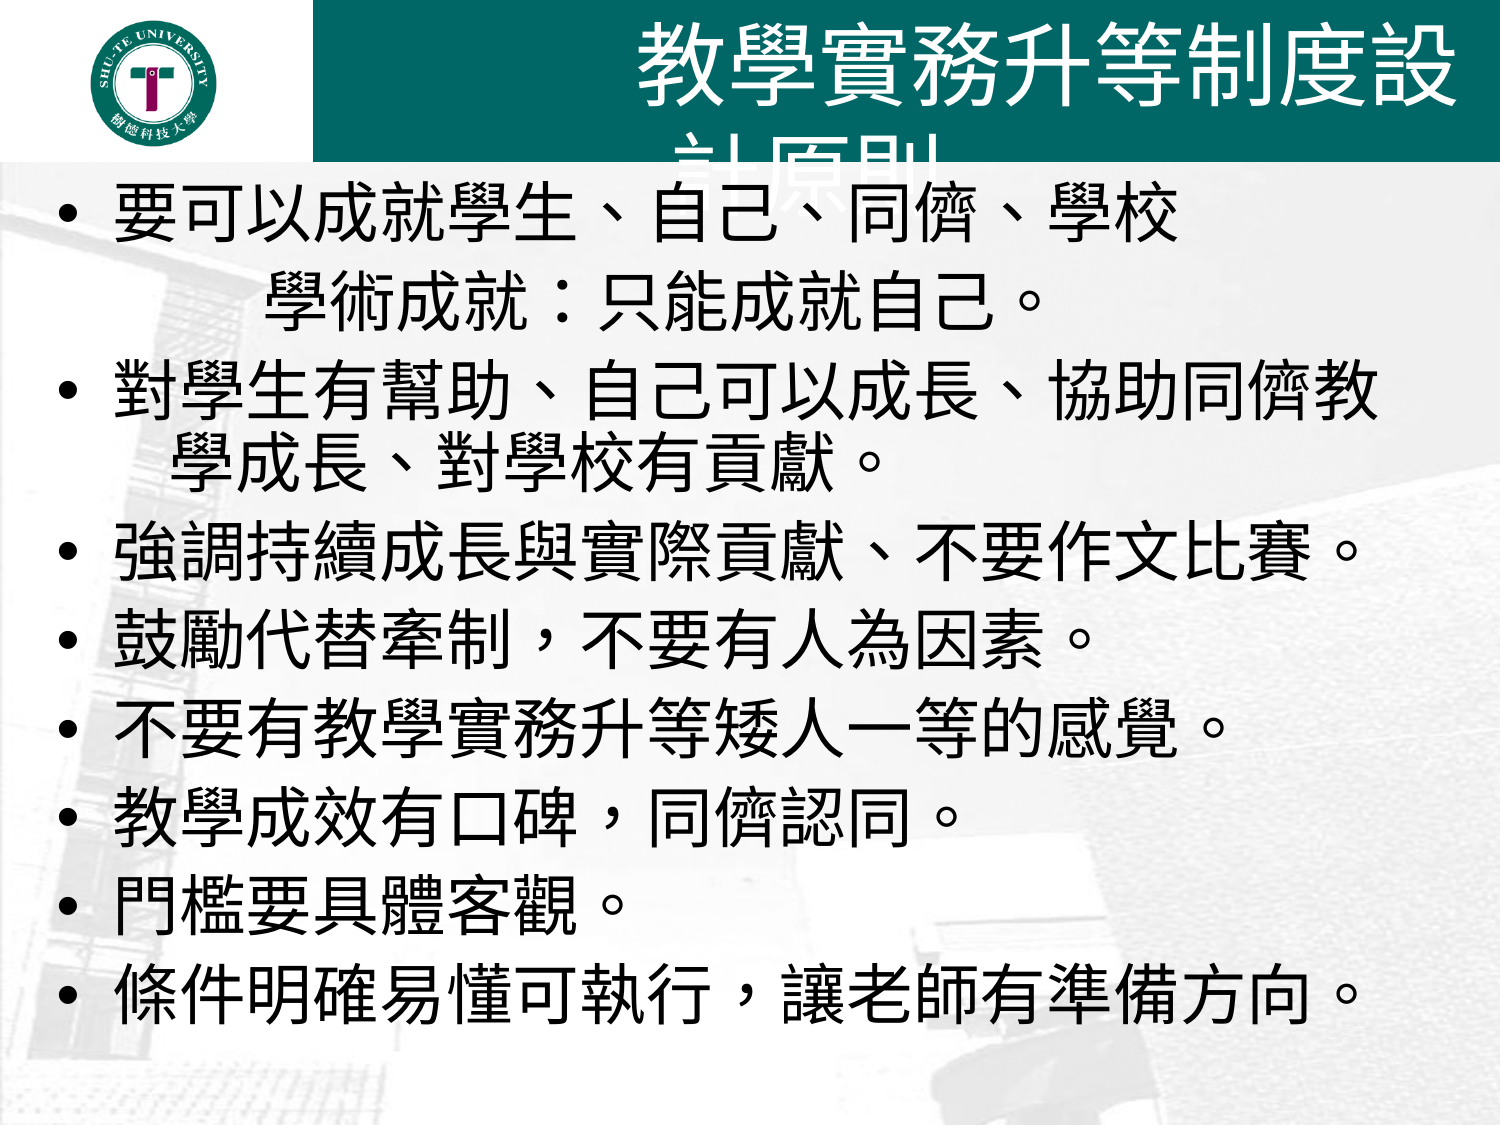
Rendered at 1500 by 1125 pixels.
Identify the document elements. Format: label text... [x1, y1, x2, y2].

title 教學實務升等制度設計原則 [132, 0, 1483, 188]
list 要可以成就學生、自己、同儕、學校 學術成就：只能成就自己。 對學生有幫助、自己可以成長、協助同儕教學成長、對學校有貢獻。 強調持續成長與實際貢獻、不要作文比賽。 鼓勵代替牽制，不要有人為因素。 不要有教學實務升等矮人一等的感覺。 教學成效有口碑，同儕認同。 門檻要具體客觀。 條件明確易懂可執行，讓老師有準備方向。 [41, 172, 1451, 1090]
